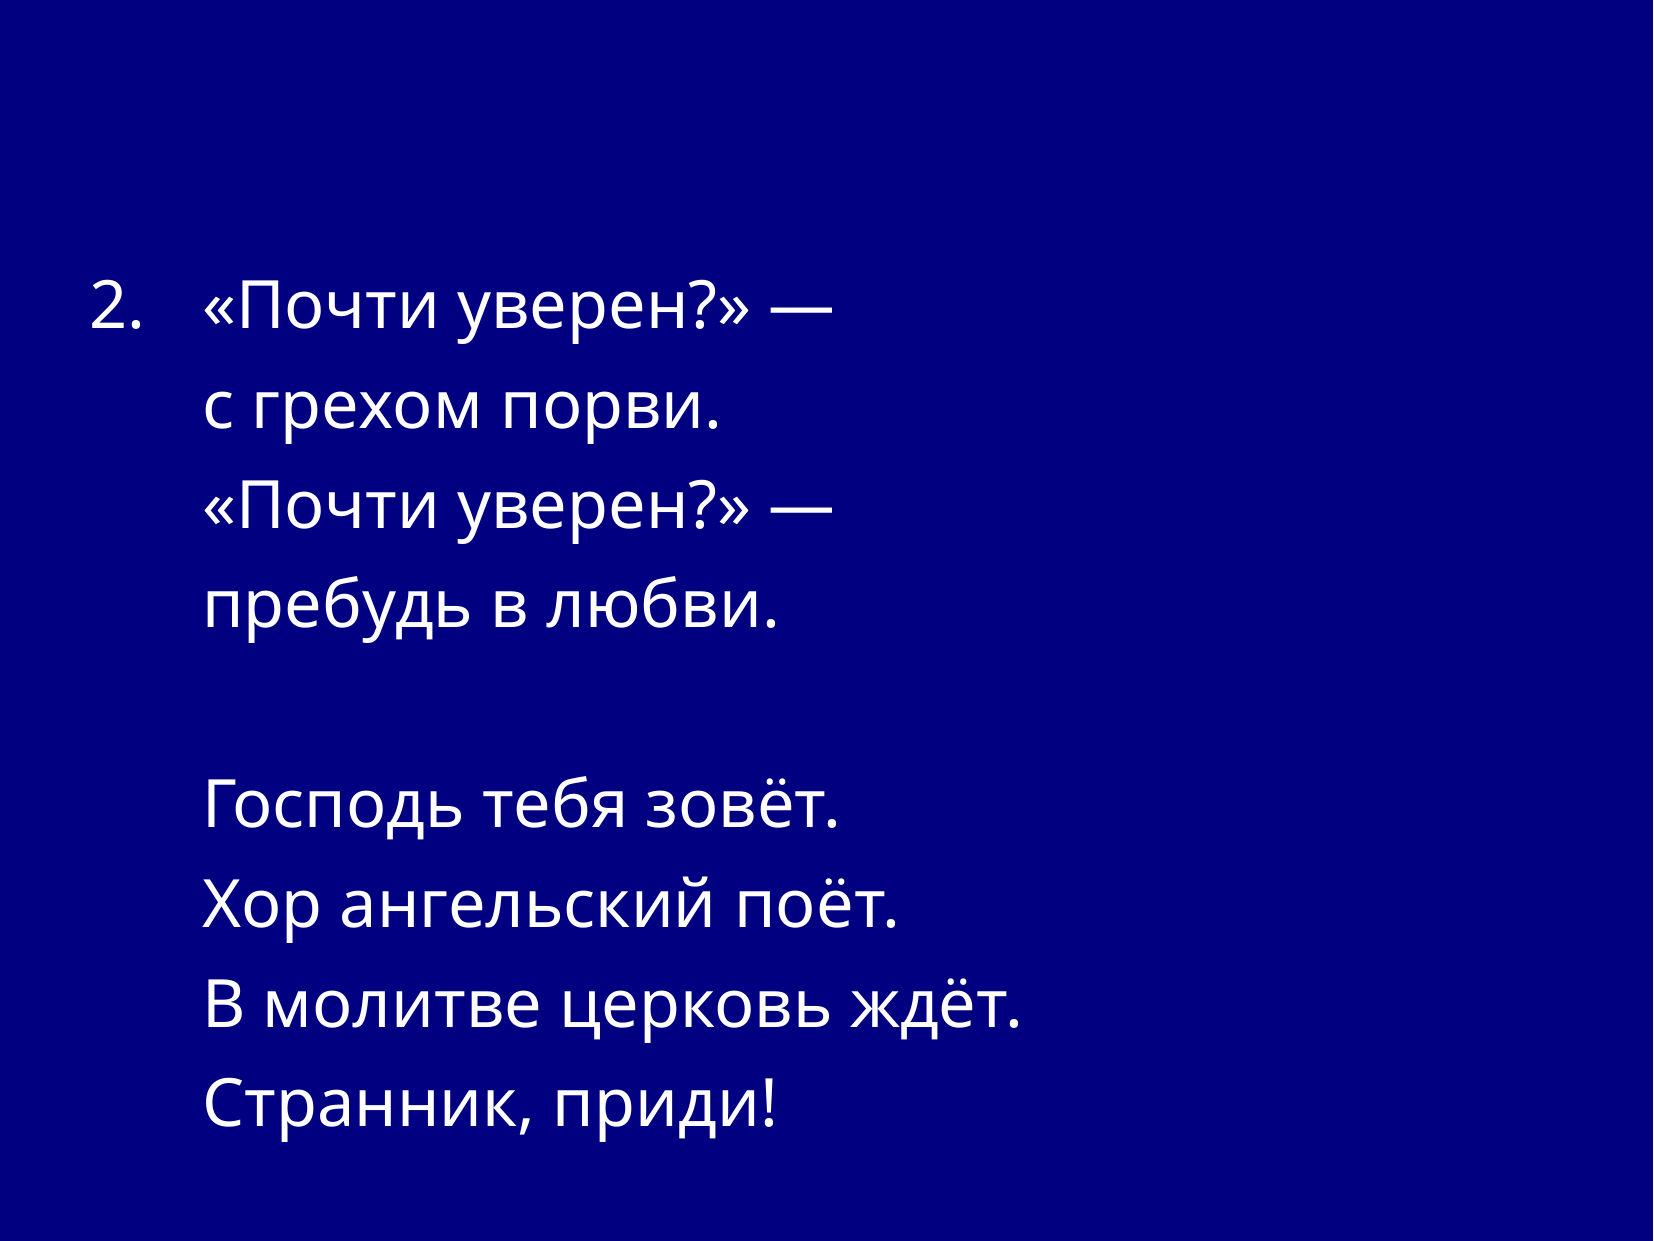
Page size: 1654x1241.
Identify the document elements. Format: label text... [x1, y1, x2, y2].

text_box 2. «Почти уверен?» — с грехом порви. «Почти уверен?» — пребудь в любви. Господь тебя зовёт. Хор ангельский поёт. В молитве церковь ждёт. Странник, приди! [75, 150, 1576, 1163]
